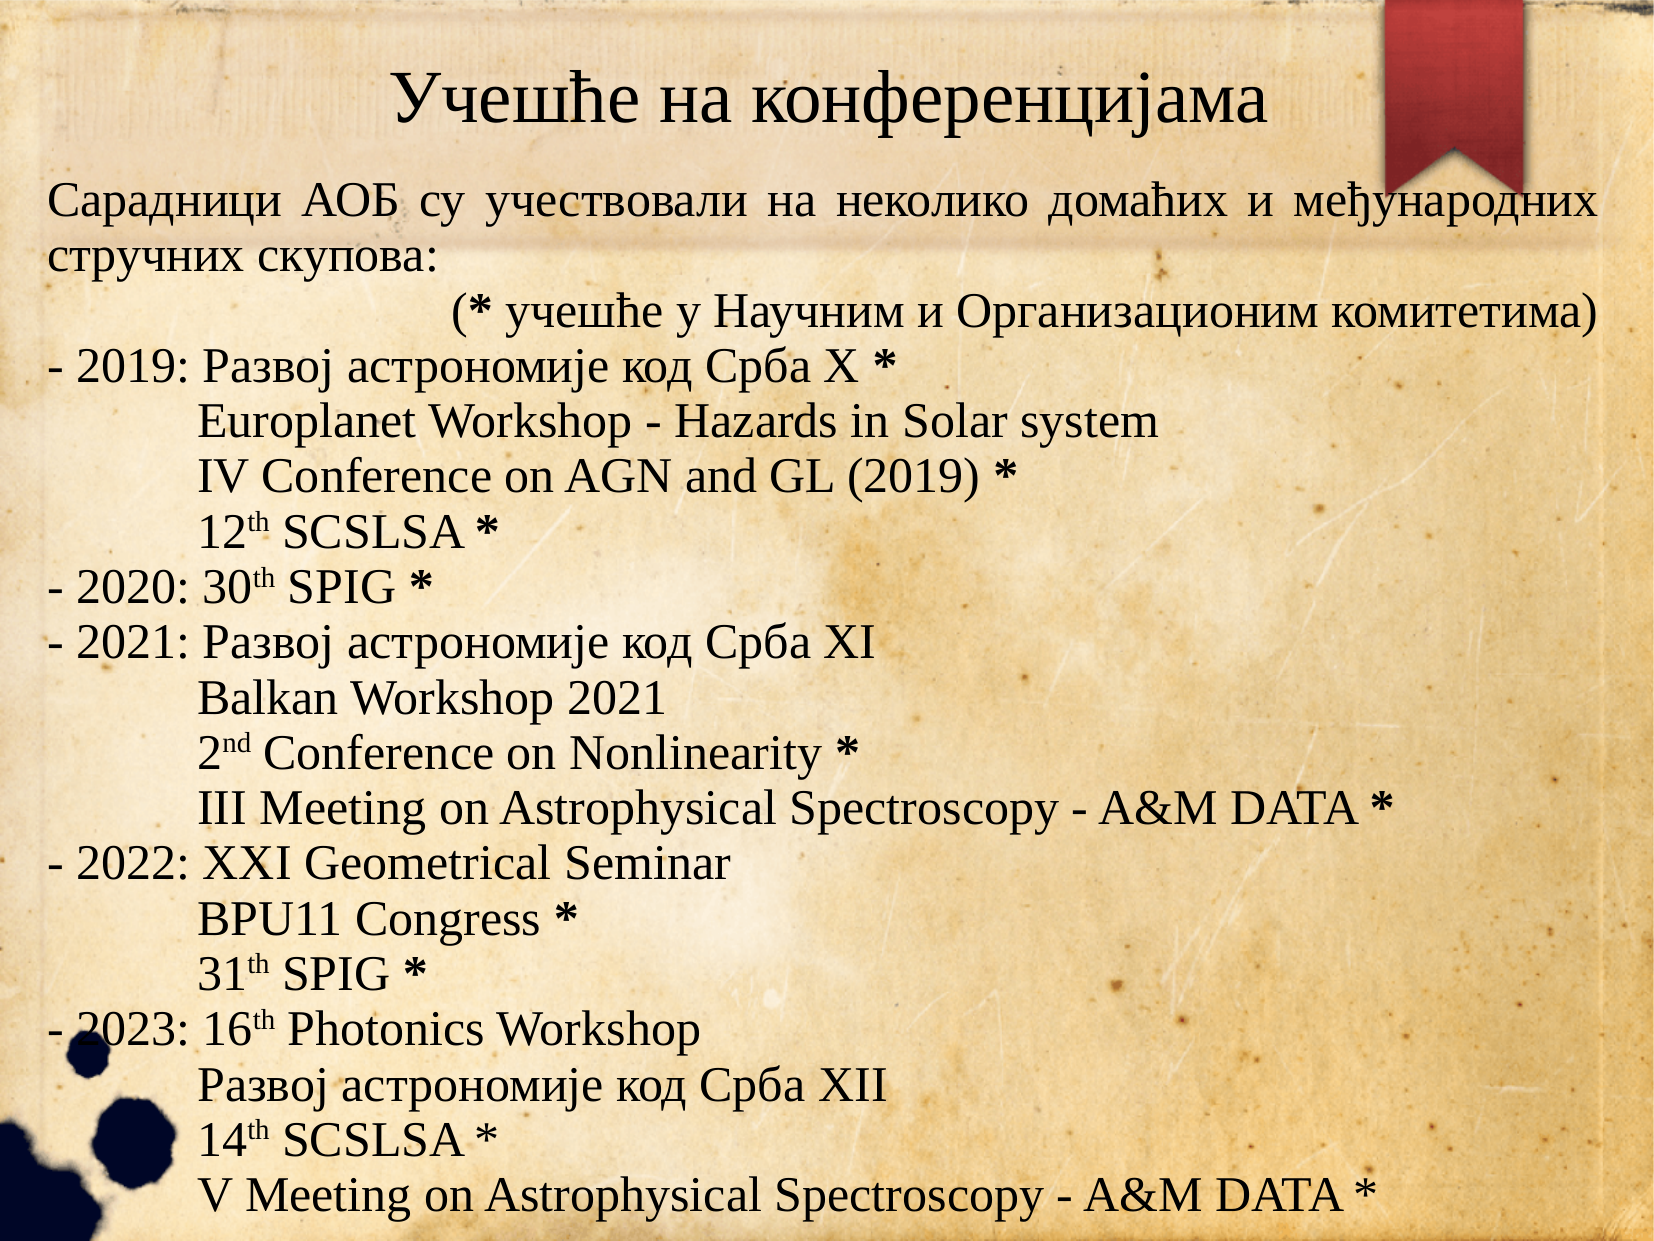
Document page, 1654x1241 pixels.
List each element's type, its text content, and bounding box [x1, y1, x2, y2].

title Учешће на конференцијама [64, 55, 1594, 156]
picture [0, 0, 1654, 1241]
list Сарадници АОБ су учествовали на неколико домаћих и међународних стручних скупова: (* учешће у Научним и Организационим комитетима) - 2019: Развој астрономије код Срба X * Europlanet Workshop - Hazards in Solar system IV Conference on AGN and GL (2019) * 12th SCSLSA * - 2020: 30th SPIG * - 2021: Развој астрономије код Срба XI Balkan Workshop 2021 2nd Conference on Nonlinearity * III Meeting on Astrophysical Spectroscopy - A&M DATA * - 2022: XXI Geometrical Seminar BPU11 Congress * 31th SPIG * - 2023: 16th Photonics Workshop Развој астрономије код Срба XII 14th SCSLSA * V Meeting on Astrophysical Spectroscopy - A&M DATA * [47, 172, 1600, 1223]
